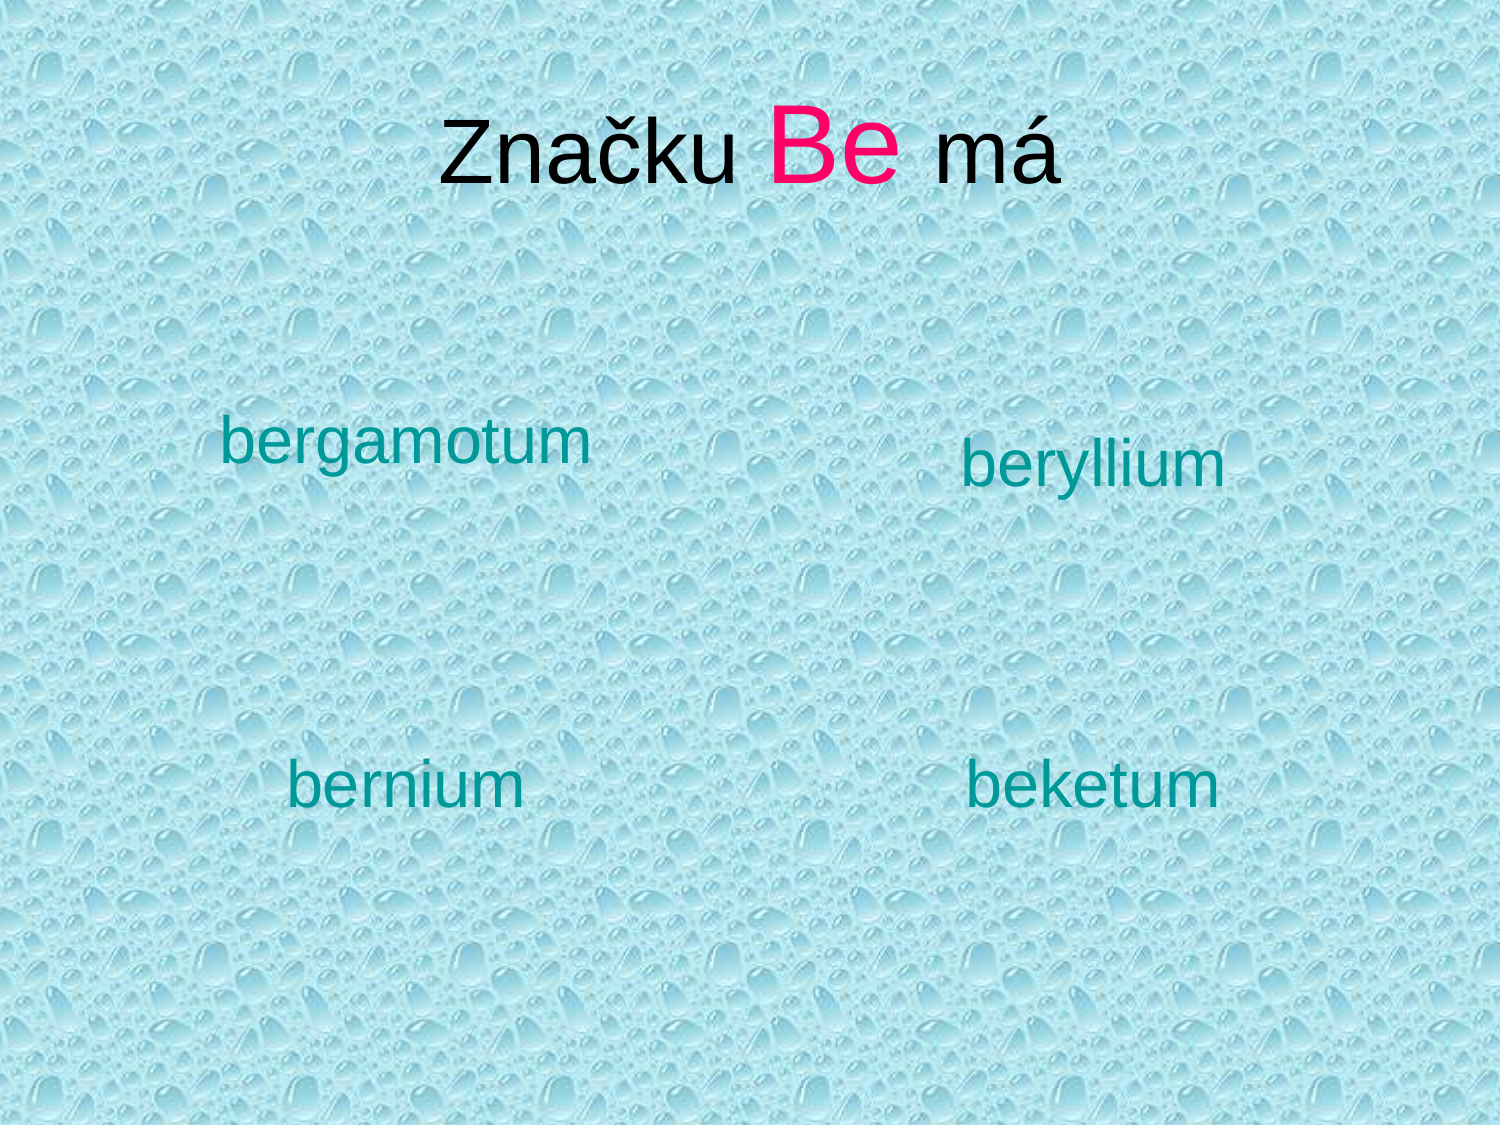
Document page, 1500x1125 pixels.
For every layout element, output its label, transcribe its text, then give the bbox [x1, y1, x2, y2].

title Značku Be má [75, 45, 1426, 233]
picture [0, 0, 1500, 1125]
table_header beketum [763, 646, 1423, 1005]
table_header bergamotum [75, 262, 737, 621]
table_header beryllium [763, 262, 1425, 621]
table_header bernium [75, 646, 737, 1005]
